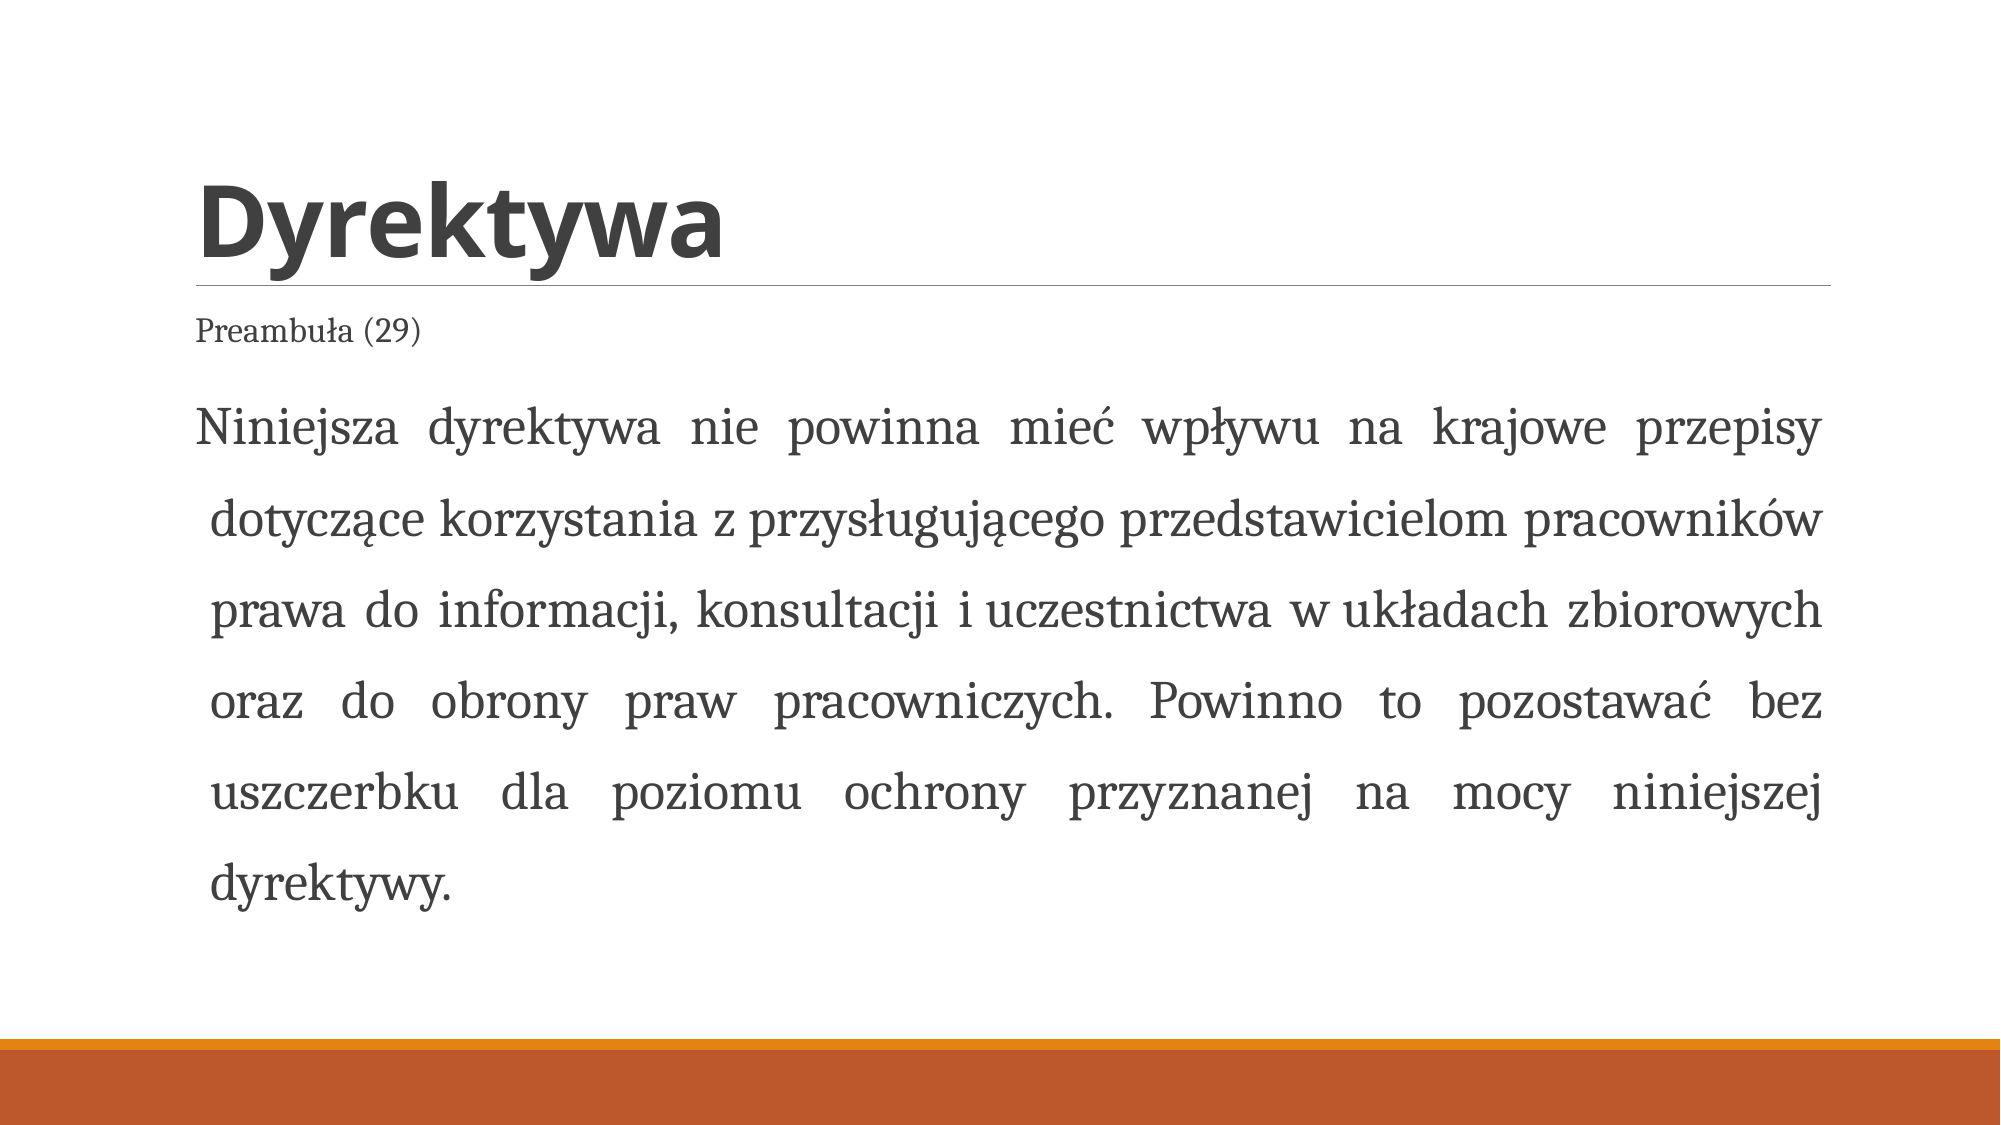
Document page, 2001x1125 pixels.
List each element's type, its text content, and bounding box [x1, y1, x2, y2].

title Dyrektywa [180, 47, 1831, 286]
list Preambuła (29) Niniejsza dyrektywa nie powinna mieć wpływu na krajowe przepisy dotyczące korzystania z przysługującego przedstawicielom pracowników prawa do informacji, konsultacji i uczestnictwa w układach zbiorowych oraz do obrony praw pracowniczych. Powinno to pozostawać bez uszczerbku dla poziomu ochrony przyznanej na mocy niniejszej dyrektywy. [180, 302, 1831, 963]
